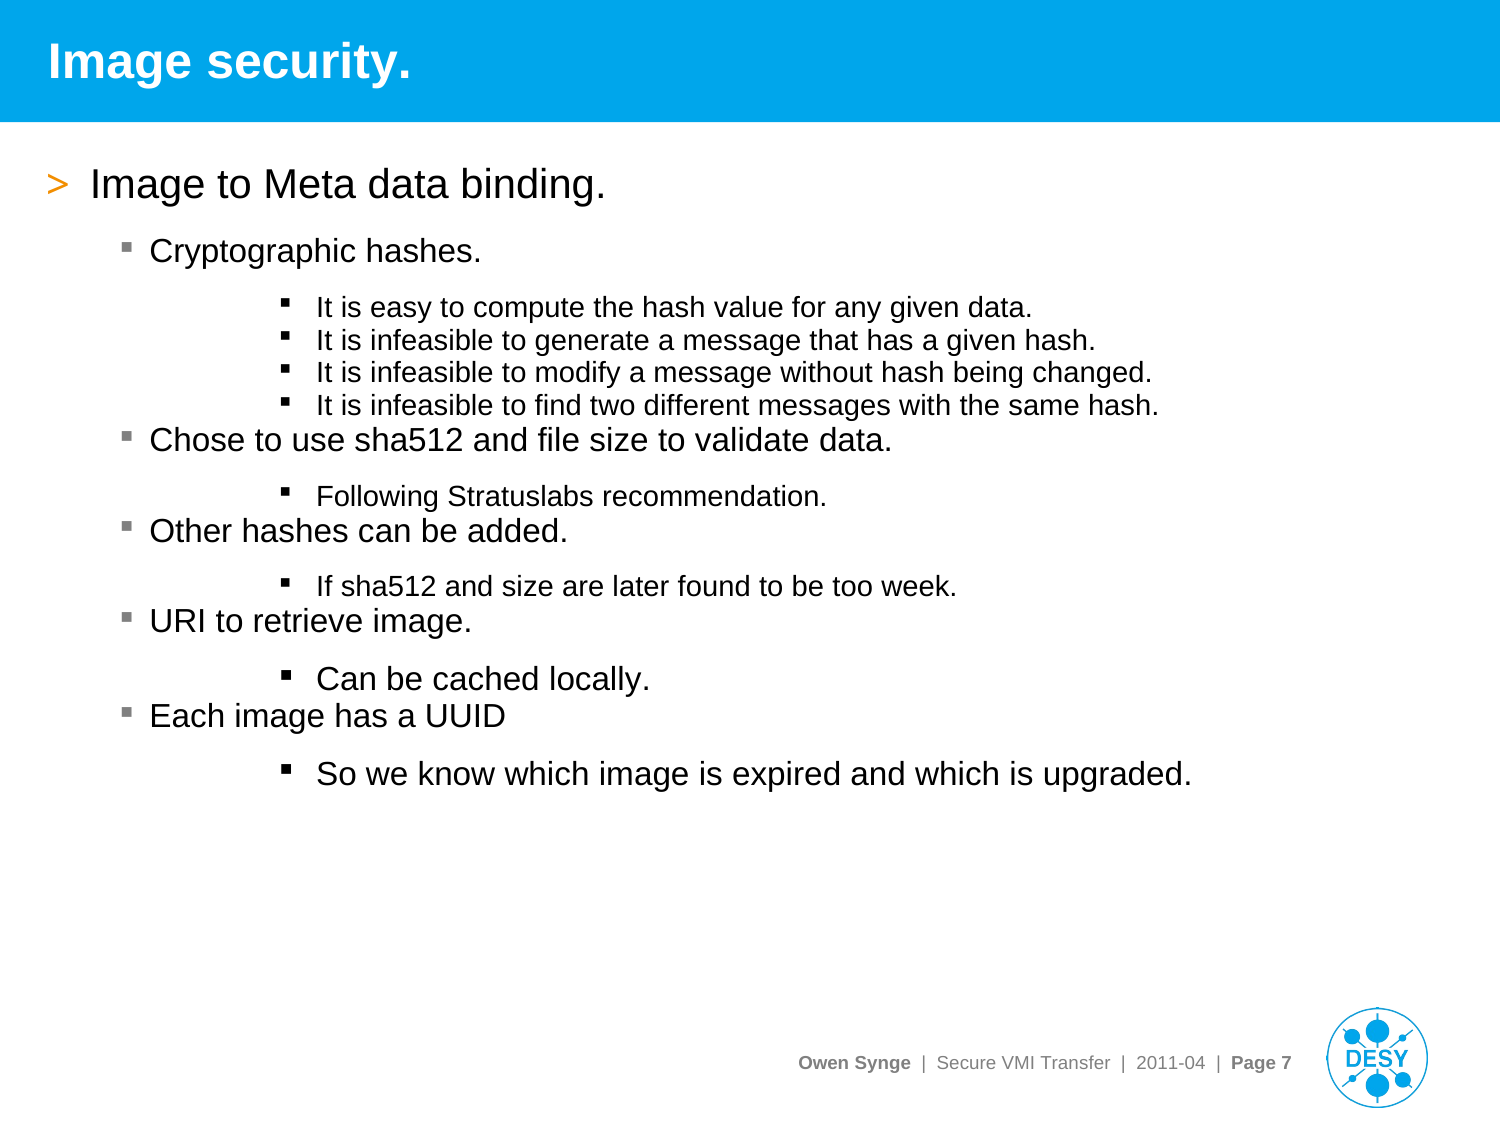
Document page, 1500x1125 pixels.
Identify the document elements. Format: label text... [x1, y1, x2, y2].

title Image security. [47, 24, 1446, 99]
picture [1326, 1007, 1428, 1108]
list Image to Meta data binding. Cryptographic hashes. It is easy to compute the hash value for any given data. It is infeasible to generate a message that has a given hash. It is infeasible to modify a message without hash being changed. It is infeasible to find two different messages with the same hash. Chose to use sha512 and file size to validate data. Following Stratuslabs recommendation. Other hashes can be added. If sha512 and size are later found to be too week. URI to retrieve image. Can be cached locally. Each image has a UUID So we know which image is expired and which is upgraded. [46, 160, 1444, 889]
